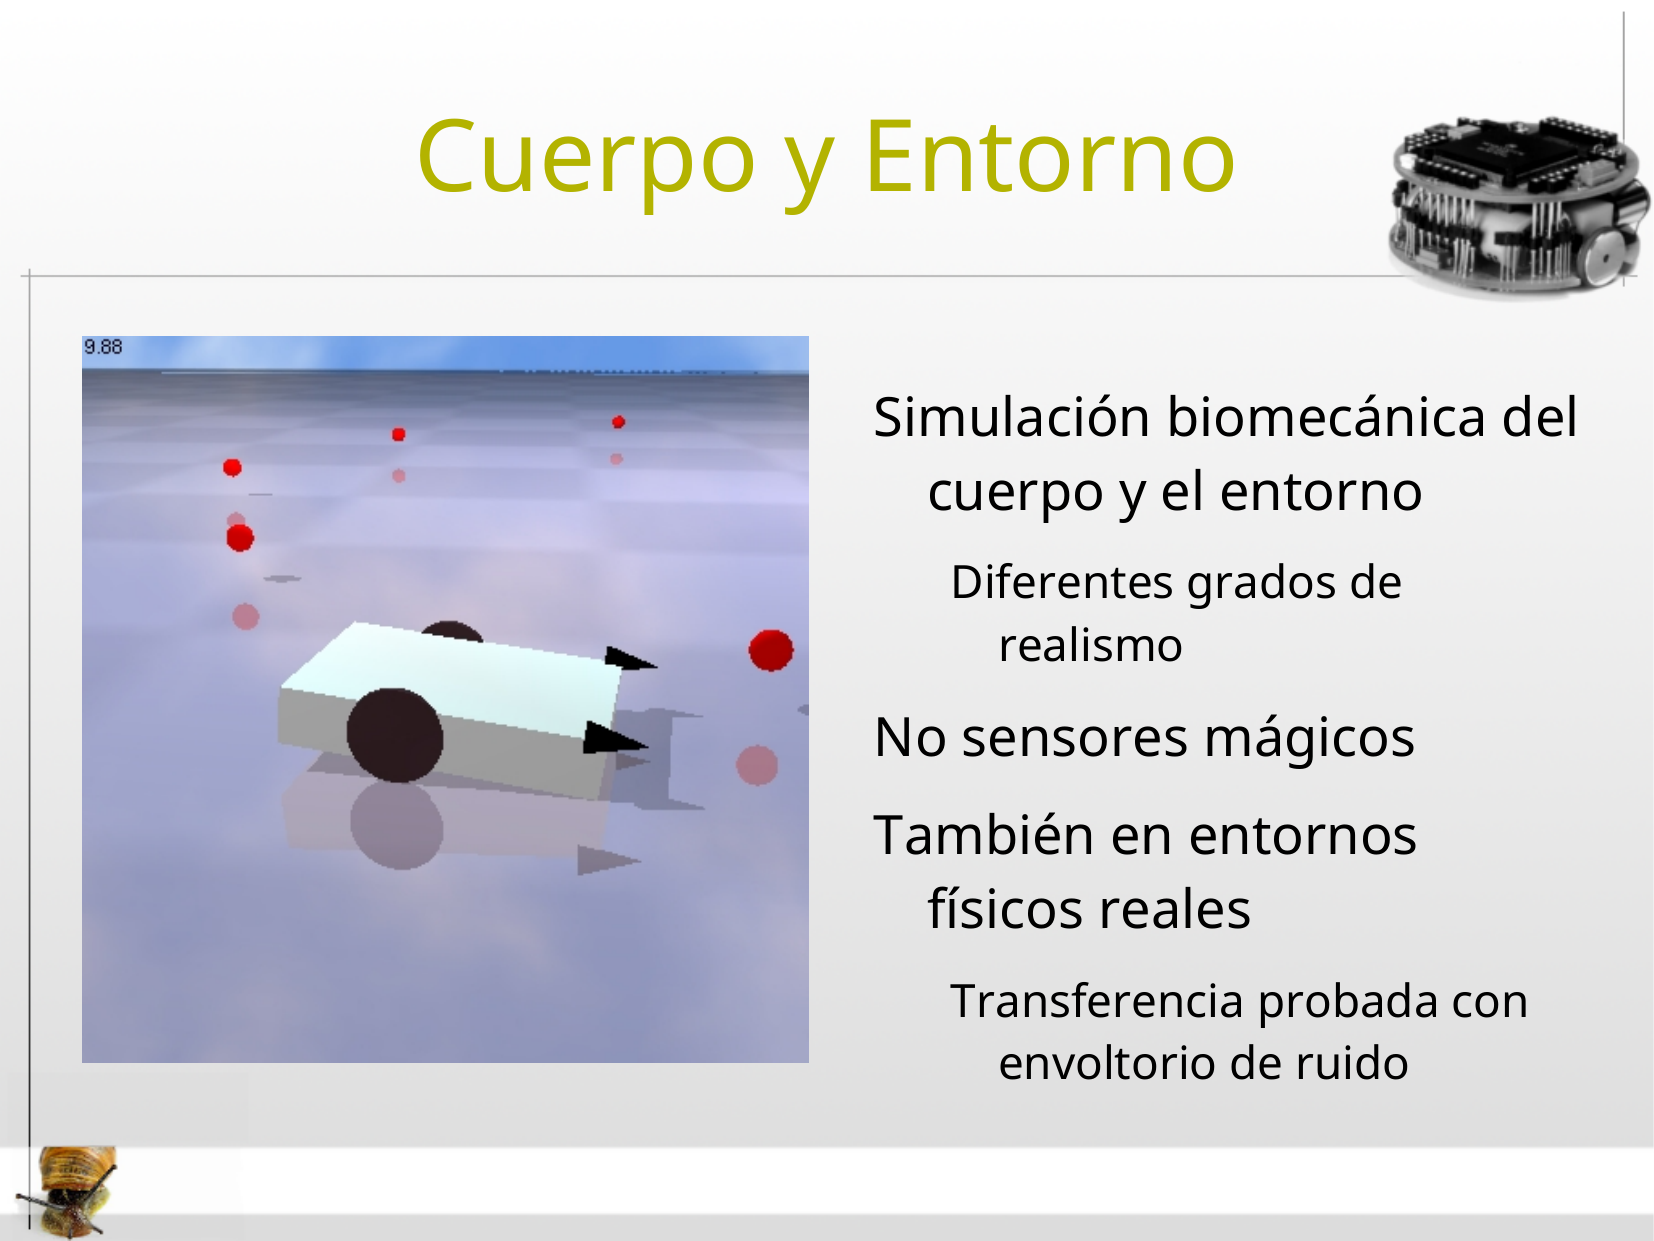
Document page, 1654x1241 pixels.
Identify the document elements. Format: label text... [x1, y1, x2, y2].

list Simulación biomecánica del cuerpo y el entorno Diferentes grados de realismo No sensores mágicos También en entornos físicos reales Transferencia probada con envoltorio de ruido [856, 377, 1583, 1021]
title Cuerpo y Entorno [82, 56, 1571, 250]
picture [0, 0, 1654, 1241]
